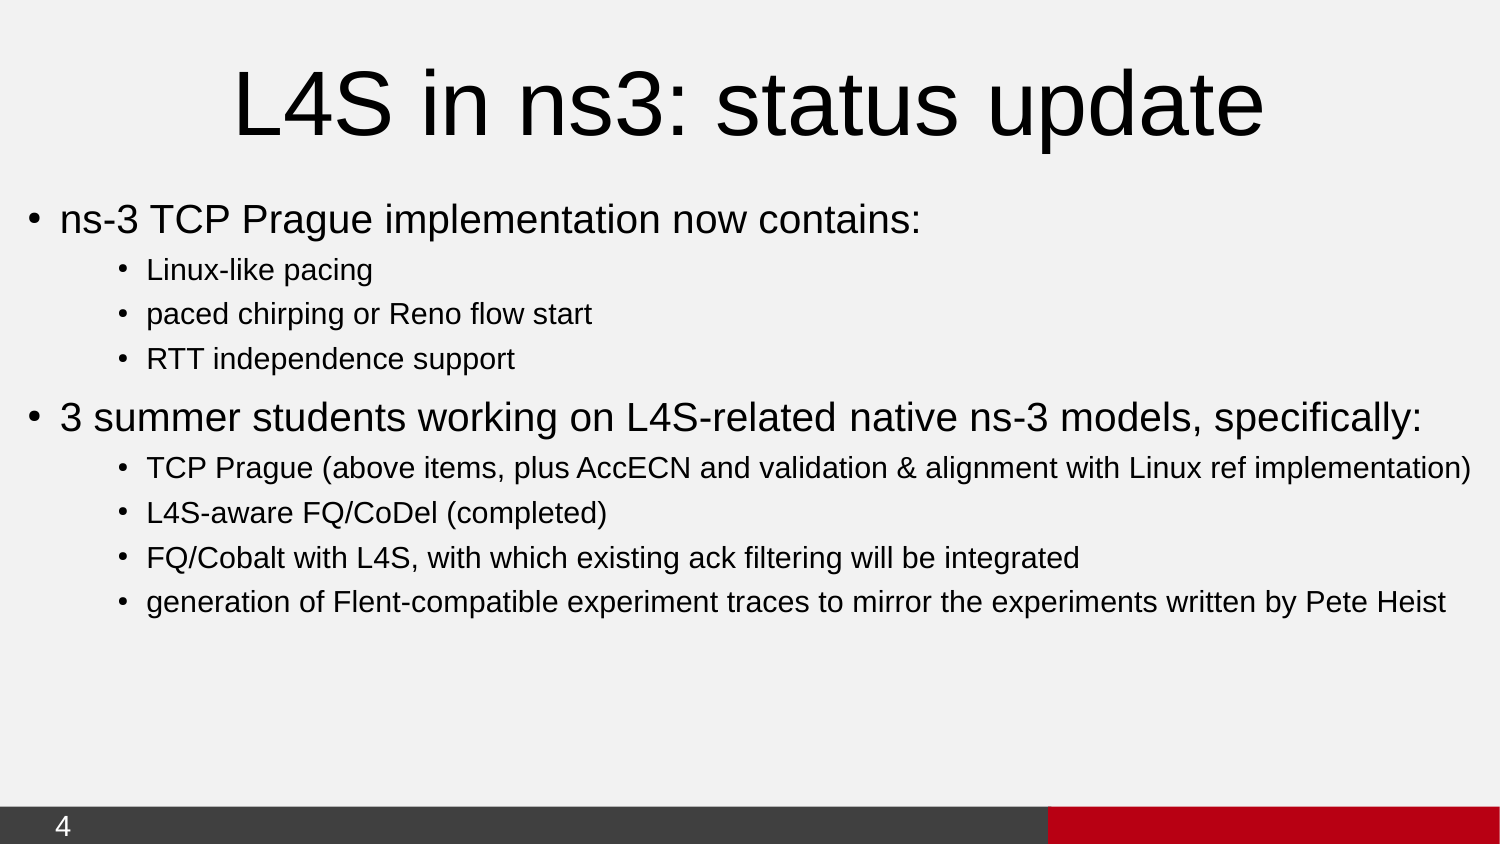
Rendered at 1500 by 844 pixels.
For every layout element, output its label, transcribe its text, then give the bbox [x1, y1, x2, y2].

list ns-3 TCP Prague implementation now contains: Linux-like pacing paced chirping or Reno flow start RTT independence support 3 summer students working on L4S-related native ns-3 models, specifically: TCP Prague (above items, plus AccECN and validation & alignment with Linux ref implementation) L4S-aware FQ/CoDel (completed) FQ/Cobalt with L4S, with which existing ack filtering will be integrated generation of Flent-compatible experiment traces to mirror the experiments written by Pete Heist [16, 196, 1482, 686]
title L4S in ns3: status update [75, 33, 1425, 175]
